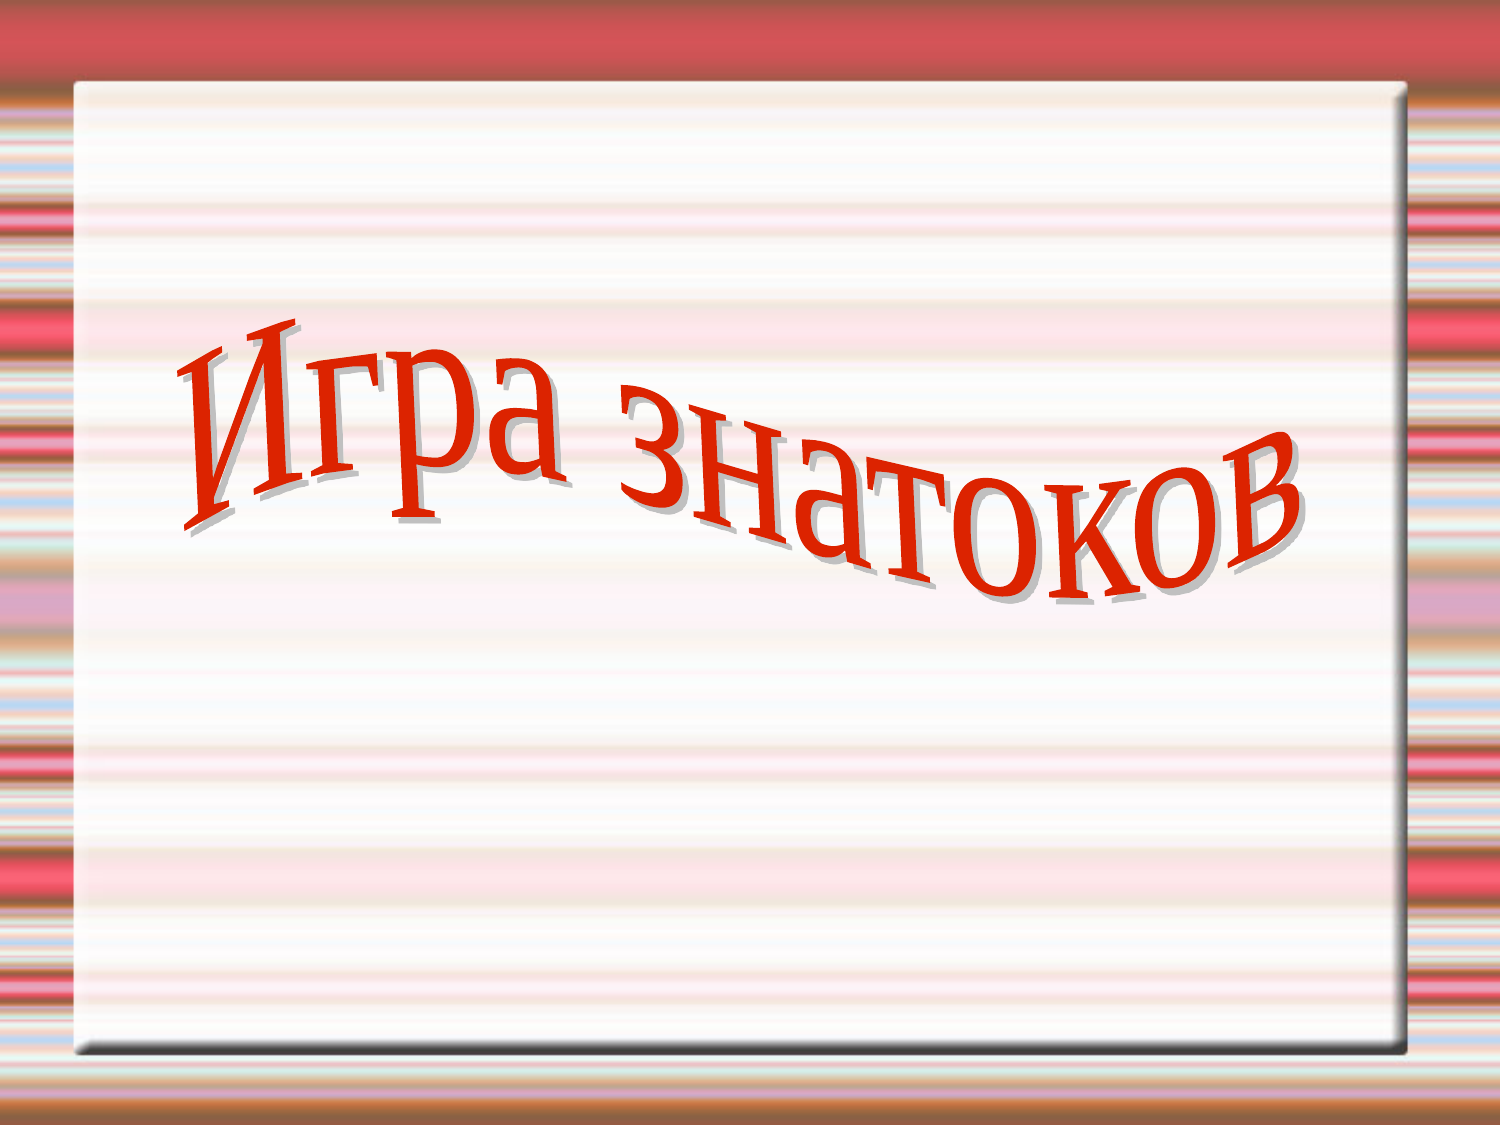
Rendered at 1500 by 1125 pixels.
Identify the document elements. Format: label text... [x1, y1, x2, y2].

text_box Игра знатоков [1134, 467, 1216, 589]
text_box Игра знатоков [1044, 479, 1141, 598]
picture [0, 0, 1500, 1125]
text_box Игра знатоков [620, 384, 683, 508]
text_box Игра знатоков [177, 318, 303, 532]
text_box Игра знатоков [385, 349, 474, 517]
text_box Игра знатоков [953, 477, 1036, 597]
text_box Игра знатоков [1222, 431, 1300, 569]
text_box Игра знатоков [688, 404, 787, 544]
text_box Игра знатоков [306, 353, 379, 477]
text_box Игра знатоков [866, 456, 946, 583]
text_box Игра знатоков [795, 439, 871, 569]
text_box Игра знатоков [489, 358, 567, 482]
